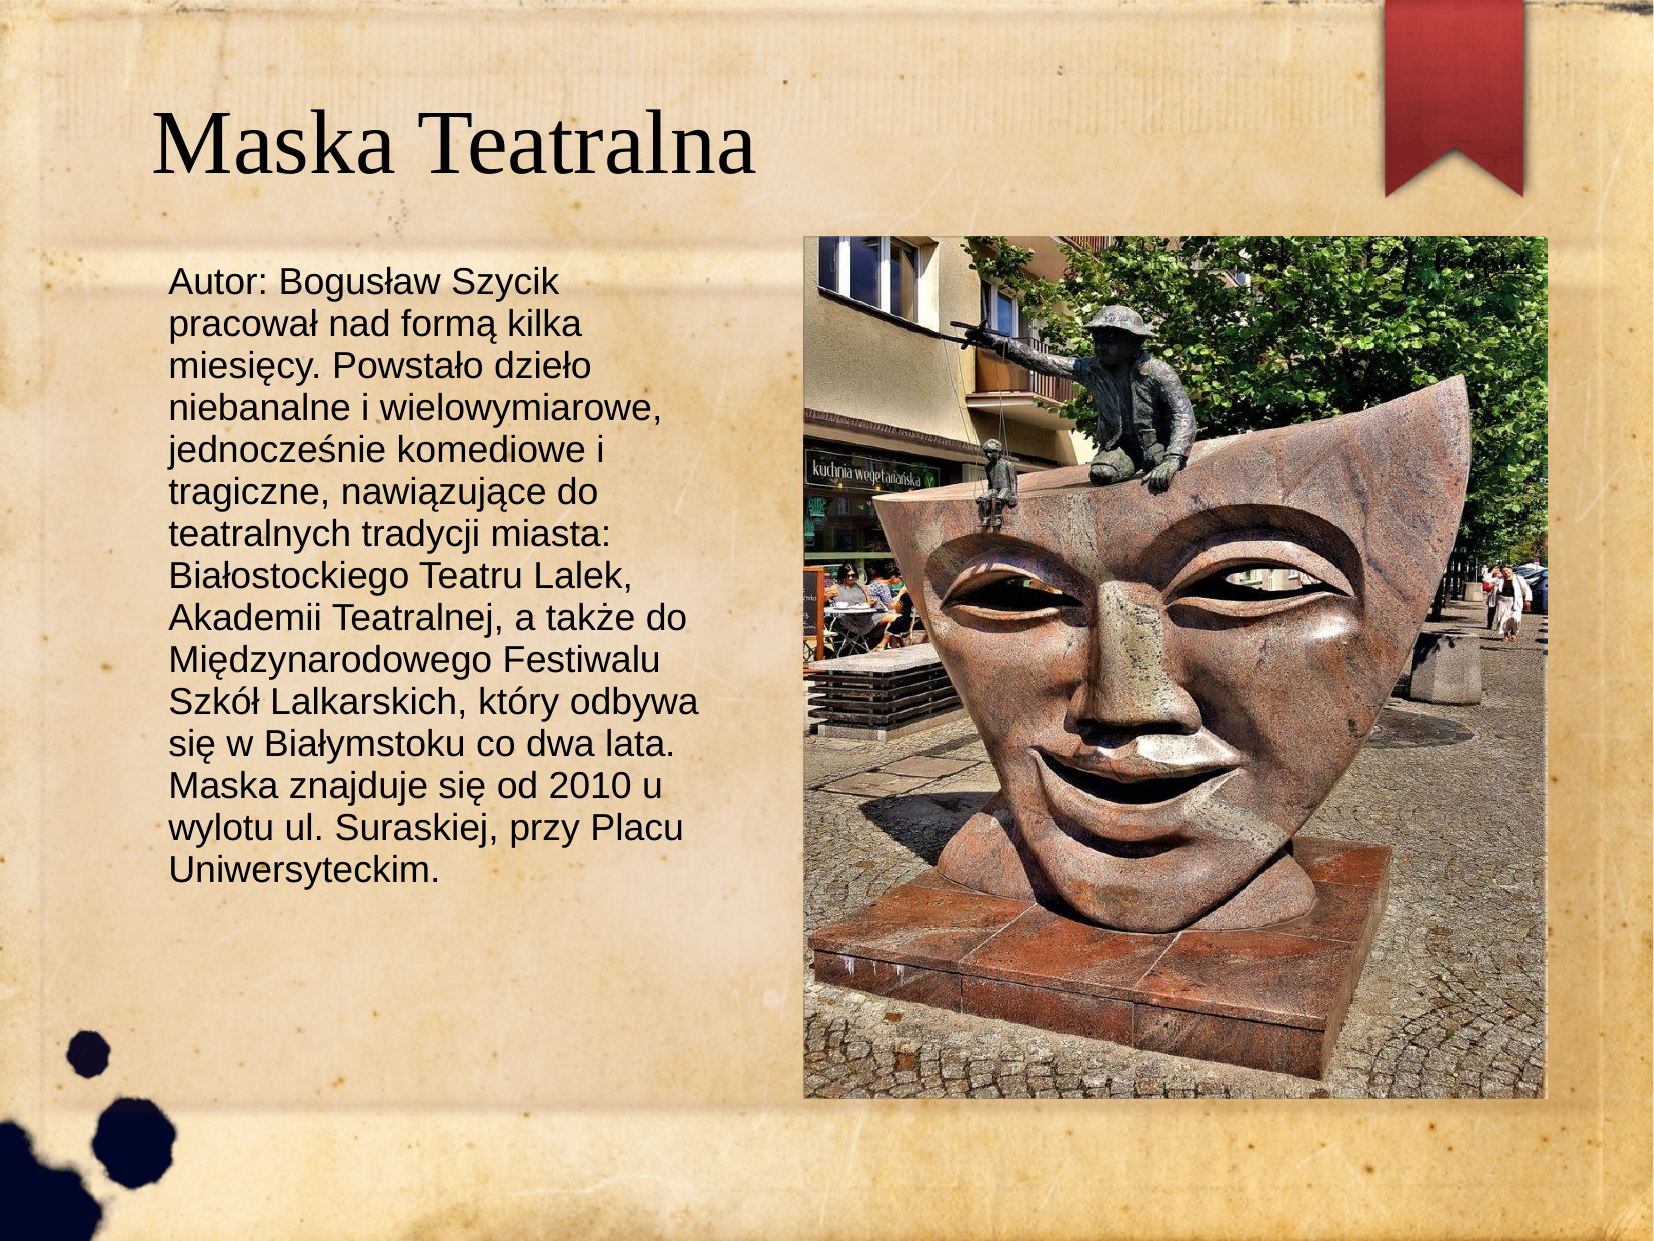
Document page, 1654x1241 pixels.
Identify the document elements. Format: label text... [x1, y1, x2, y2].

text_box Autor: Bogusław Szycik pracował nad formą kilka miesięcy. Powstało dzieło niebanalne i wielowymiarowe, jednocześnie komediowe i tragiczne, nawiązujące do teatralnych tradycji miasta: Białostockiego Teatru Lalek, Akademii Teatralnej, a także do Międzynarodowego Festiwalu Szkół Lalkarskich, który odbywa się w Białymstoku co dwa lata. Maska znajduje się od 2010 u wylotu ul. Suraskiej, przy Placu Uniwersyteckim. [153, 252, 733, 898]
title Maska Teatralna [82, 49, 1347, 237]
picture [0, 0, 1654, 1241]
